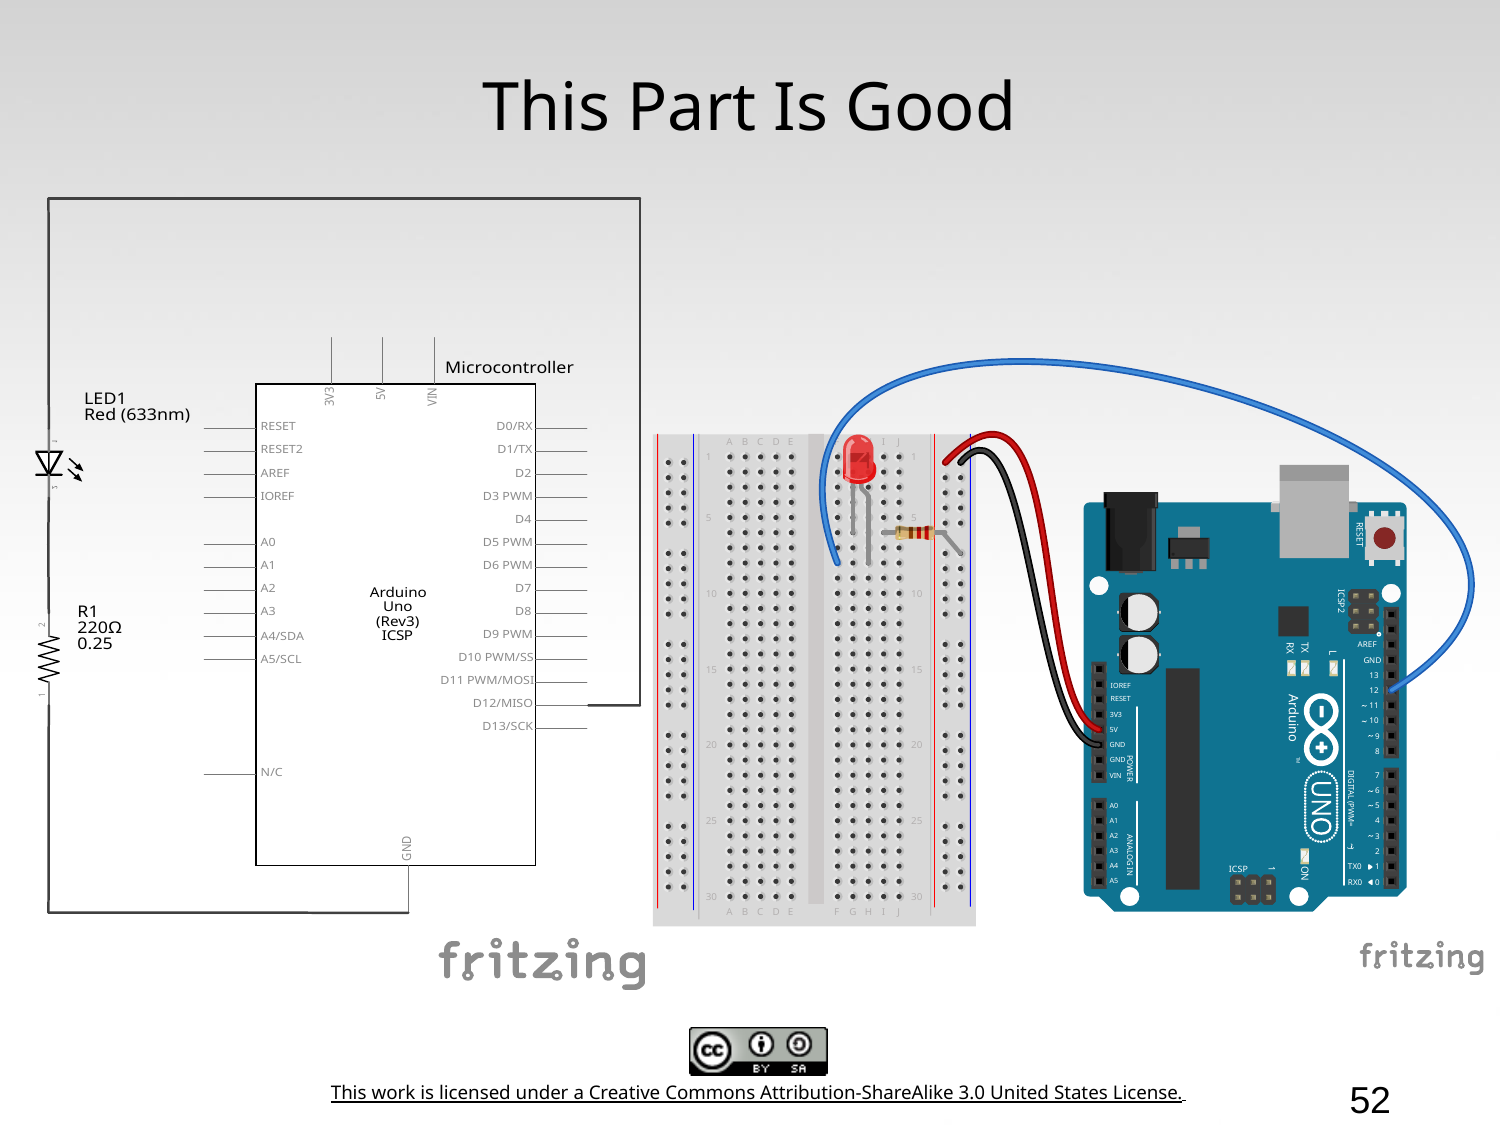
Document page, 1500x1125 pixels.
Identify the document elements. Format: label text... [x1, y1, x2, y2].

picture [0, 0, 1500, 1125]
title This Part Is Good [112, 49, 1388, 238]
